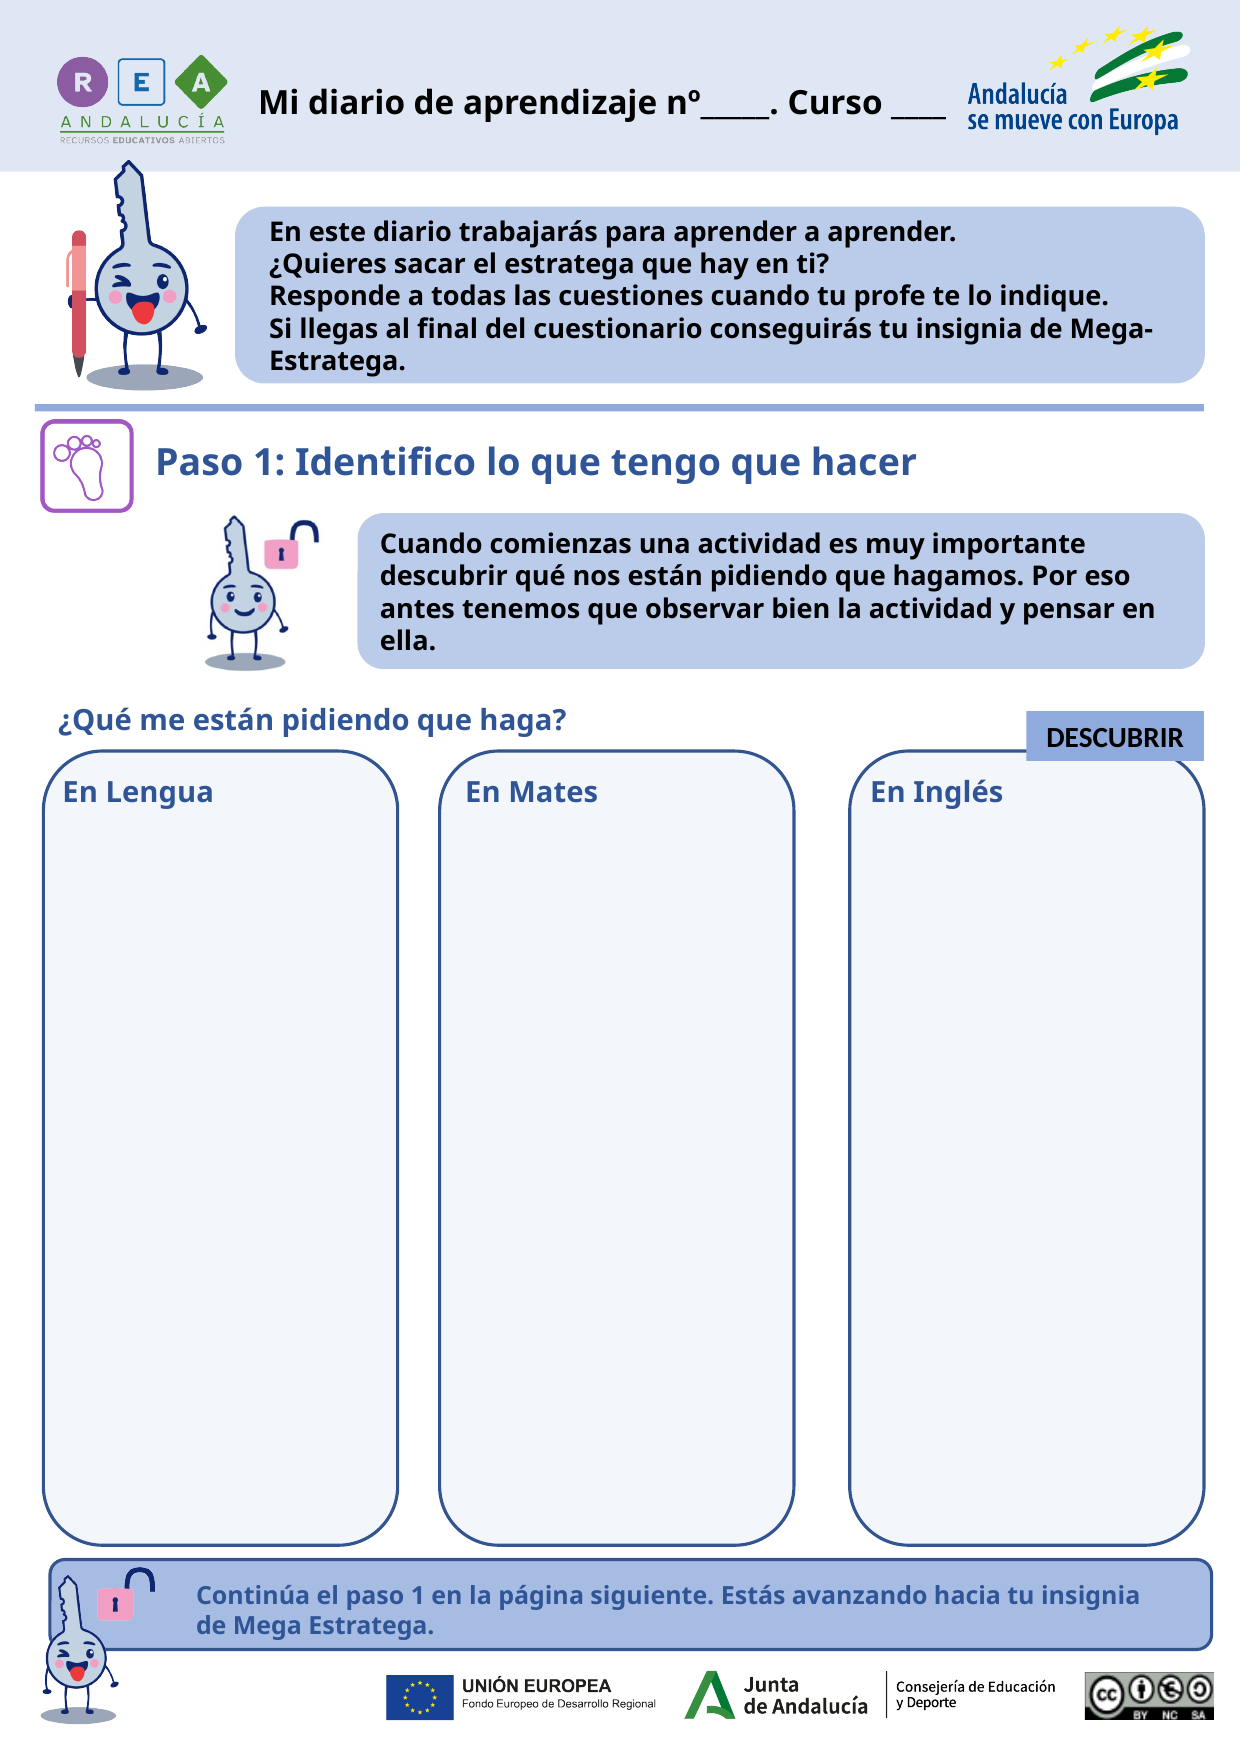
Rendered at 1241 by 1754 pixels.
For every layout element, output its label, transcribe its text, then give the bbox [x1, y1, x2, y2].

text_box [849, 751, 1205, 1546]
text_box Cuando comienzas una actividad es muy importante descubrir qué nos están pidiendo que hagamos. Por eso antes tenemos que observar bien la actividad y pensar en ella. [357, 513, 1205, 669]
text_box [43, 751, 398, 1546]
text_box [439, 751, 794, 1546]
picture [0, 50, 310, 513]
text_box ¿Qué me están pidiendo que haga? [43, 693, 1206, 744]
picture [0, 1552, 182, 1734]
text_box DESCUBRIR [1026, 711, 1204, 761]
picture [1084, 1672, 1214, 1720]
text_box En Mates [450, 765, 613, 816]
text_box [182, 1559, 1212, 1650]
picture [181, 491, 335, 683]
text_box Mi diario de aprendizaje nº_____. Curso ____ [243, 73, 961, 129]
text_box Continúa el paso 1 en la página siguiente. Estás avanzando hacia tu insignia de Mega Estratega. [181, 1572, 1162, 1629]
text_box [310, 404, 1204, 412]
text_box En este diario trabajarás para aprender a aprender. ¿Quieres sacar el estratega que hay en ti? Responde a todas las cuestiones cuando tu profe te lo indique. Si llegas al final del cuestionario conseguirás tu insignia de Mega-Estratega. [310, 206, 1240, 384]
picture [961, 23, 1197, 141]
text_box En Lengua [47, 765, 229, 816]
text_box Paso 1: Identifico lo que tengo que hacer [140, 430, 933, 491]
text_box [0, 0, 1240, 172]
text_box En Inglés [855, 765, 1019, 816]
picture [365, 1645, 1074, 1734]
